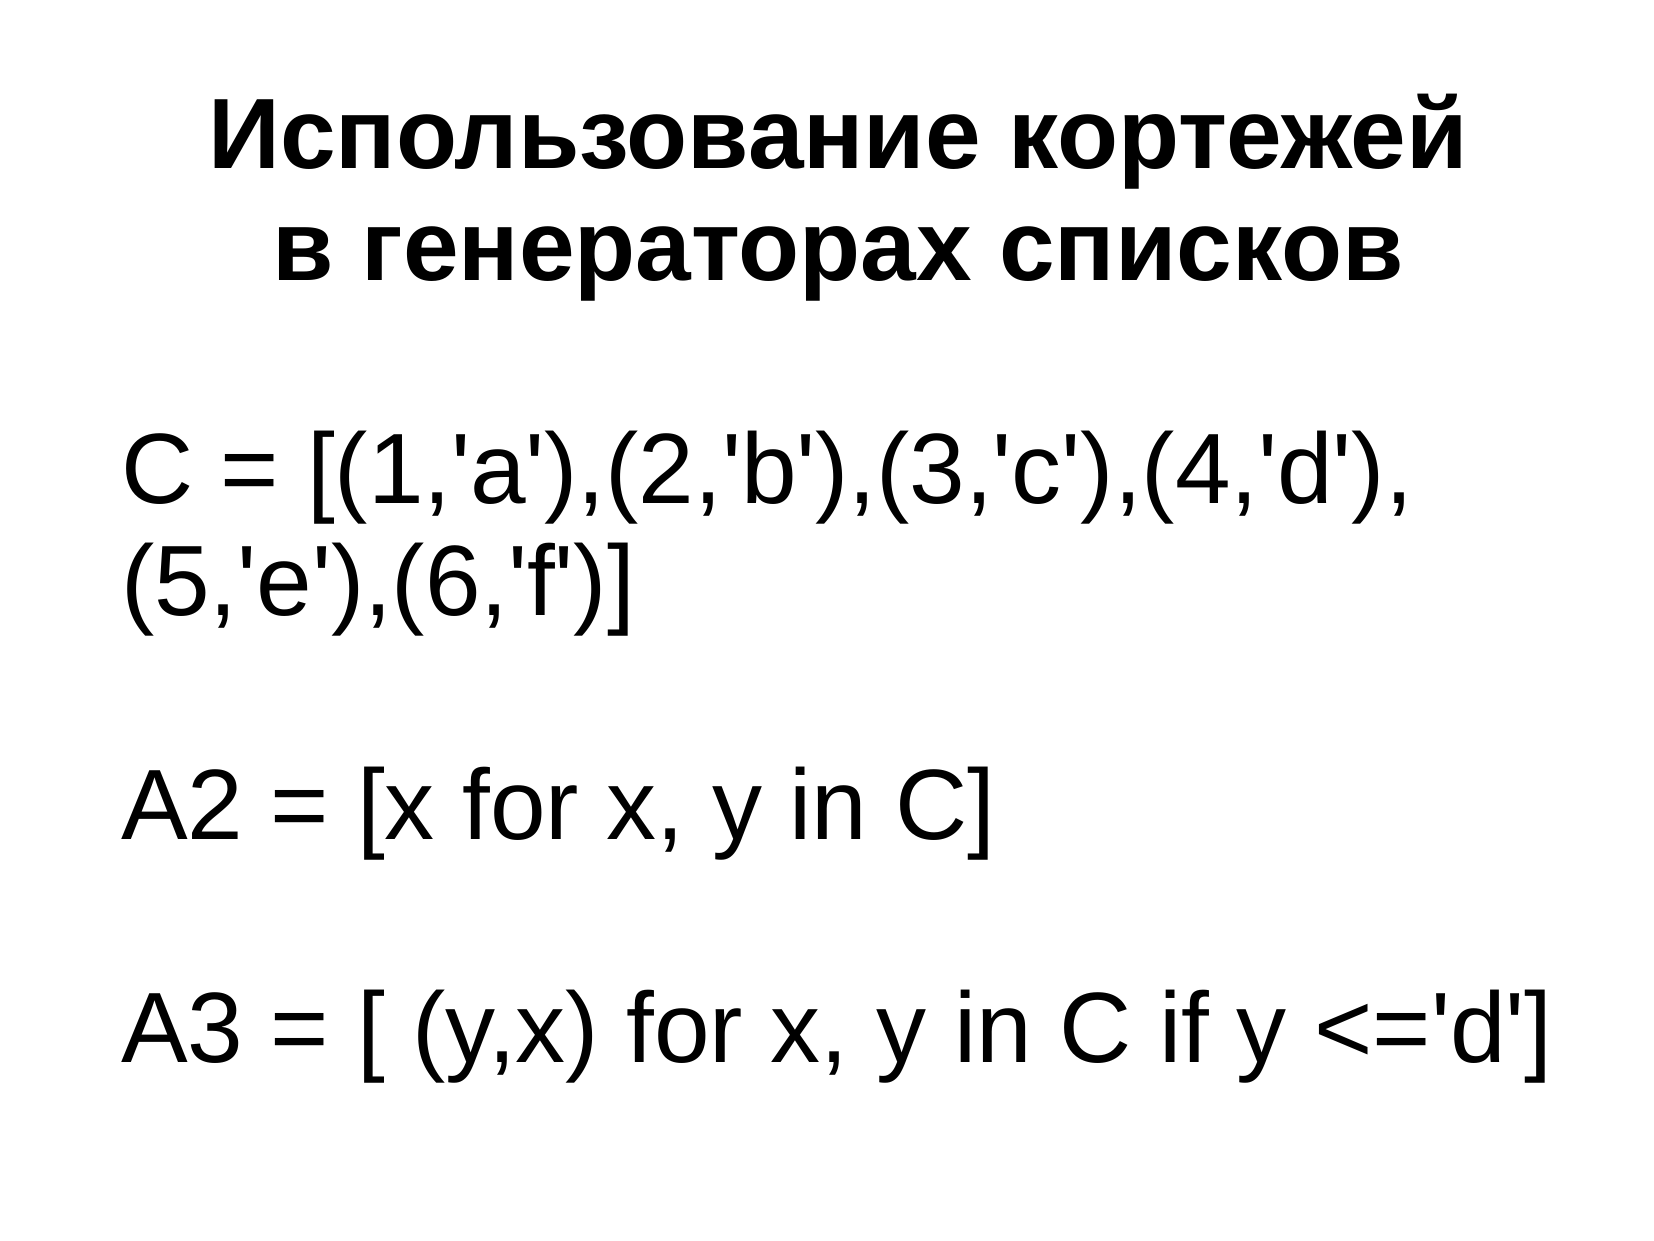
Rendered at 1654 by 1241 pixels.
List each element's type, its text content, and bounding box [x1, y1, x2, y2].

text_box Использование кортежей в генераторах списков C = [(1,'a'),(2,'b'),(3,'c'),(4,'d'),(5,'e'),(6,'f')] A2 = [x for x, y in C] A3 = [ (y,x) for x, y in C if y <='d'] [106, 70, 1571, 1092]
